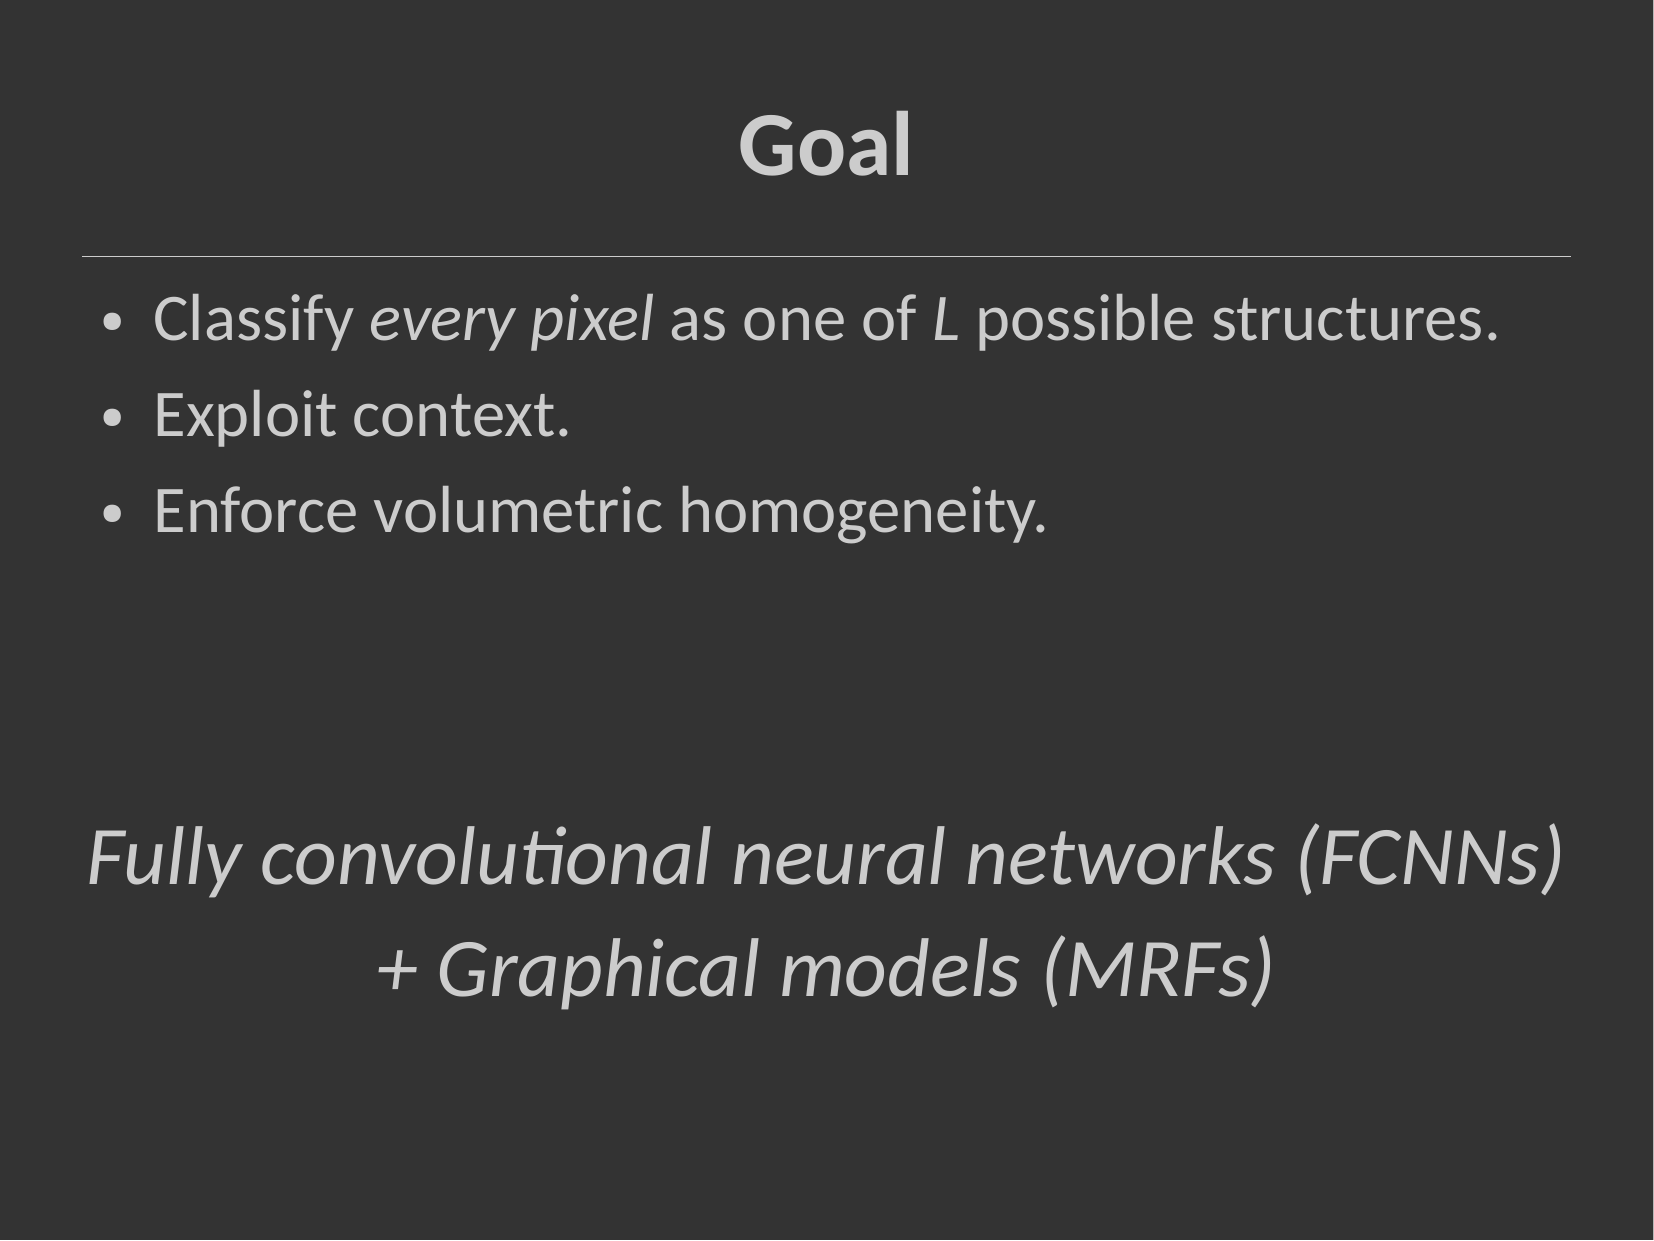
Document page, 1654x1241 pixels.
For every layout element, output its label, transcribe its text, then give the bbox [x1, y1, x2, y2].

list Fully convolutional neural networks (FCNNs) + Graphical models (MRFs) [82, 821, 1571, 1153]
title Goal [82, 49, 1571, 257]
list Classify every pixel as one of L possible structures. Exploit context. Enforce volumetric homogeneity. [82, 290, 1571, 796]
